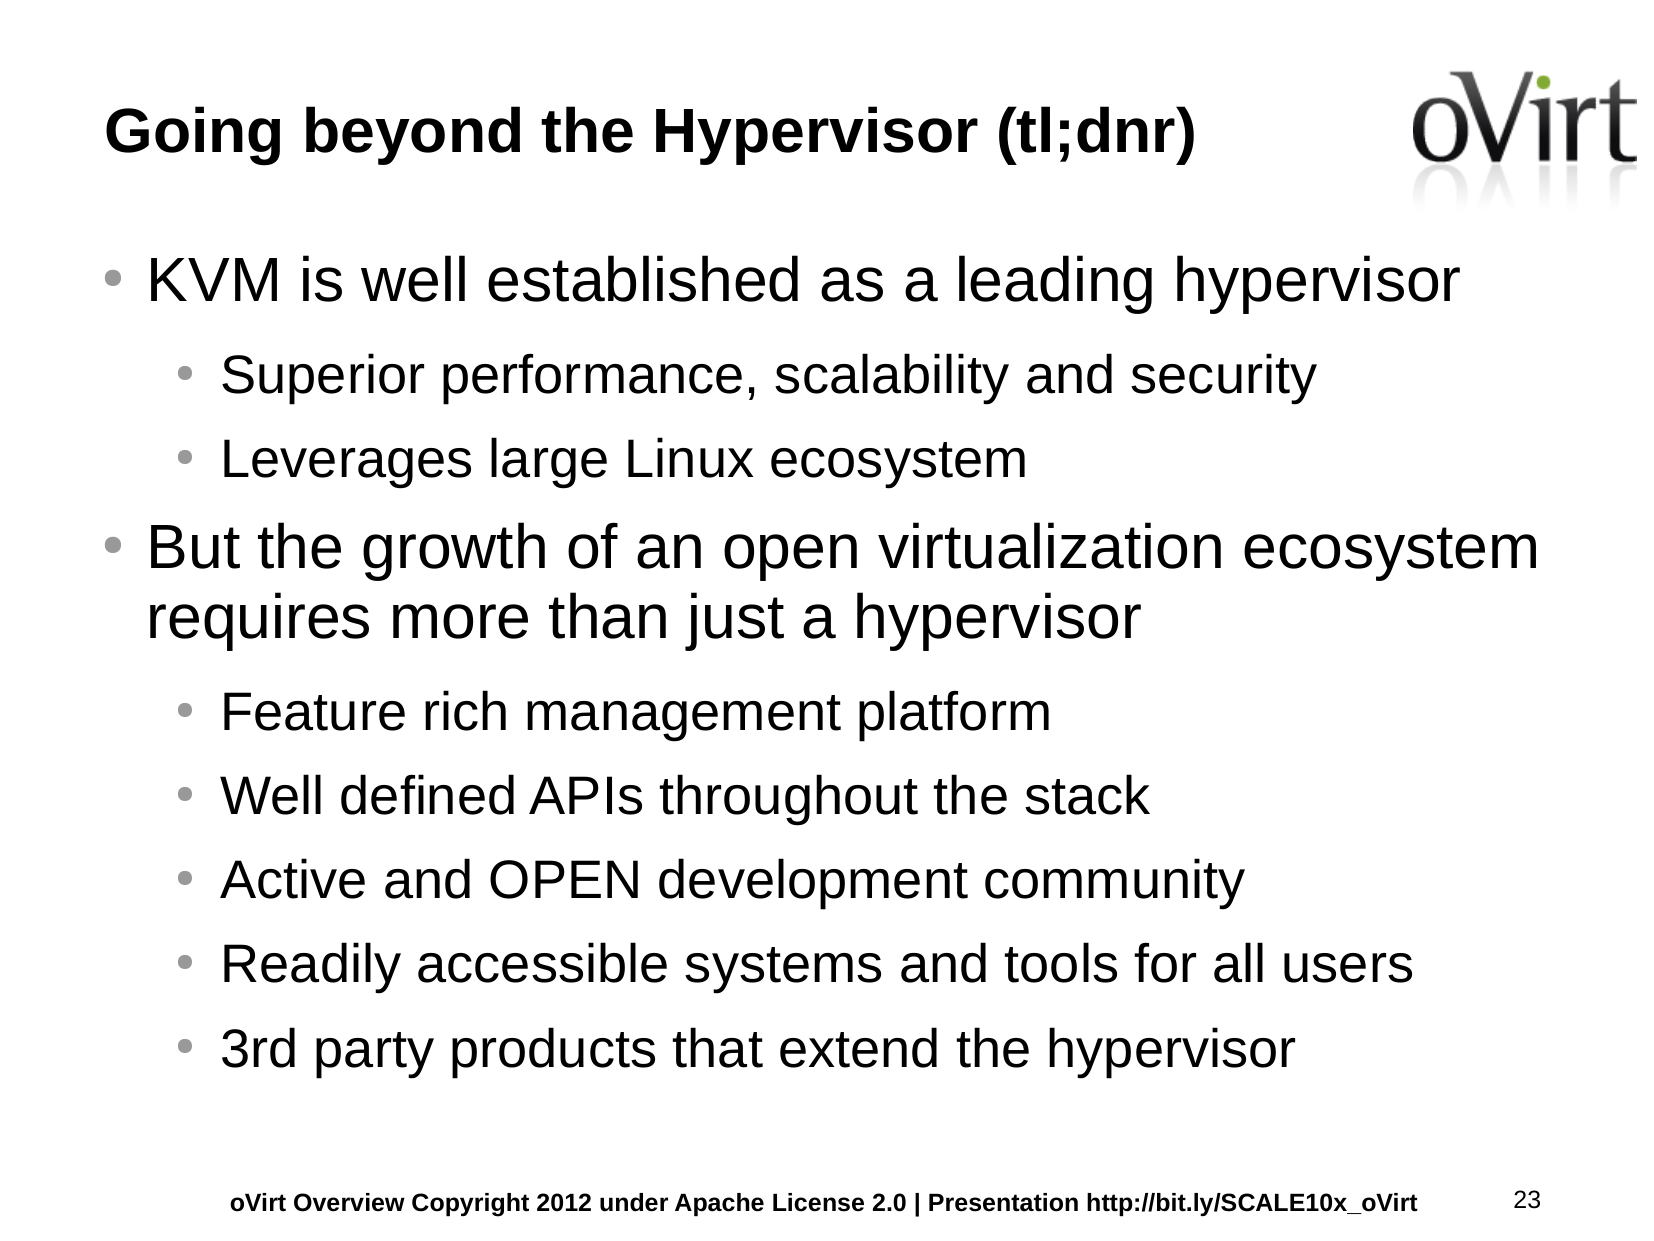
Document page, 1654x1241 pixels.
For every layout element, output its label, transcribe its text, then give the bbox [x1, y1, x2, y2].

title Going beyond the Hypervisor (tl;dnr) [82, 37, 1303, 226]
picture [1413, 63, 1637, 212]
list KVM is well established as a leading hypervisor Superior performance, scalability and security Leverages large Linux ecosystem But the growth of an open virtualization ecosystem requires more than just a hypervisor Feature rich management platform Well defined APIs throughout the stack Active and OPEN development community Readily accessible systems and tools for all users 3rd party products that extend the hypervisor [86, 244, 1576, 1079]
